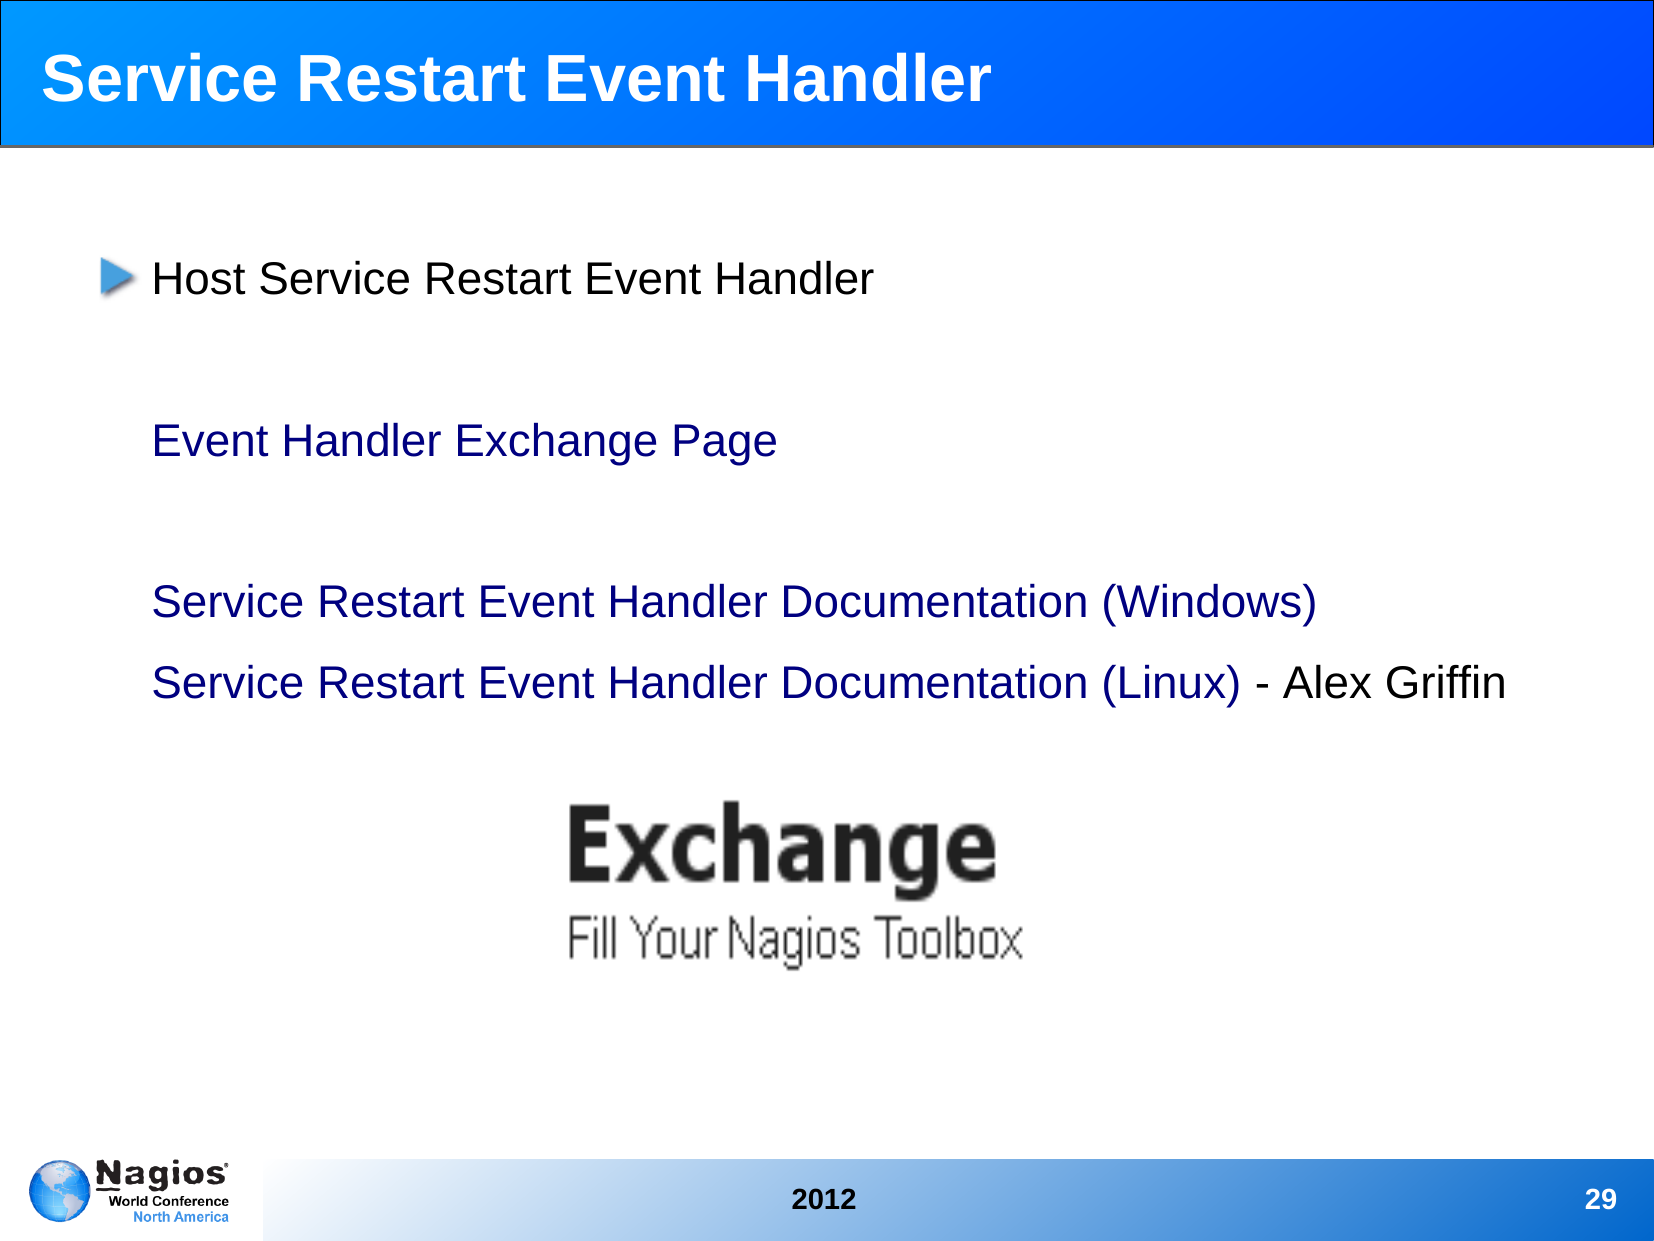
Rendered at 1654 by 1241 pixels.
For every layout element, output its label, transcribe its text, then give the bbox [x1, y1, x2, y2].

title Service Restart Event Handler [41, 0, 1248, 211]
picture [565, 795, 1032, 975]
picture [29, 1159, 229, 1235]
list Host Service Restart Event Handler Event Handler Exchange Page Service Restart Event Handler Documentation (Windows) Service Restart Event Handler Documentation (Linux) - Alex Griffin [80, 253, 1569, 1072]
